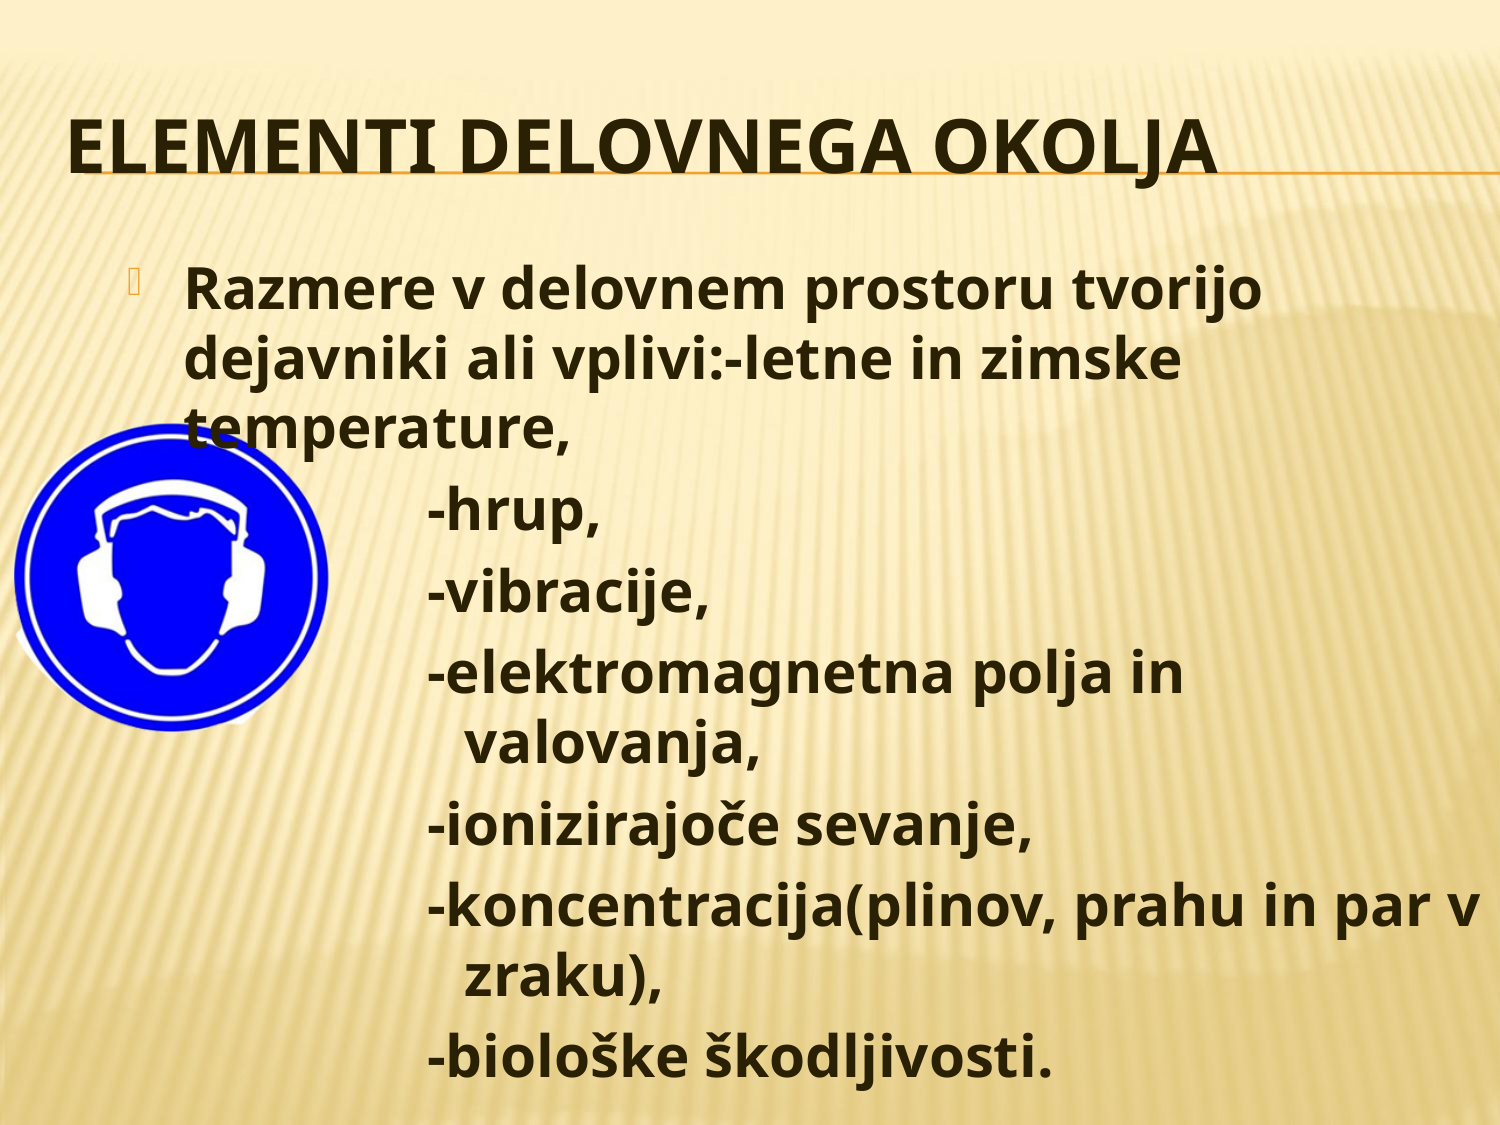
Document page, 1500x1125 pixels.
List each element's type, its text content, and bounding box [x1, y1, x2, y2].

list Razmere v delovnem prostoru tvorijo dejavniki ali vplivi:-letne in zimske temperature, -hrup, -vibracije, -elektromagnetna polja in valovanja, -ionizirajoče sevanje, -koncentracija(plinov, prahu in par v zraku), -biološke škodljivosti. [112, 243, 1500, 1125]
title Elementi delovnega okolja [50, 75, 1475, 213]
picture [0, 0, 1500, 1125]
